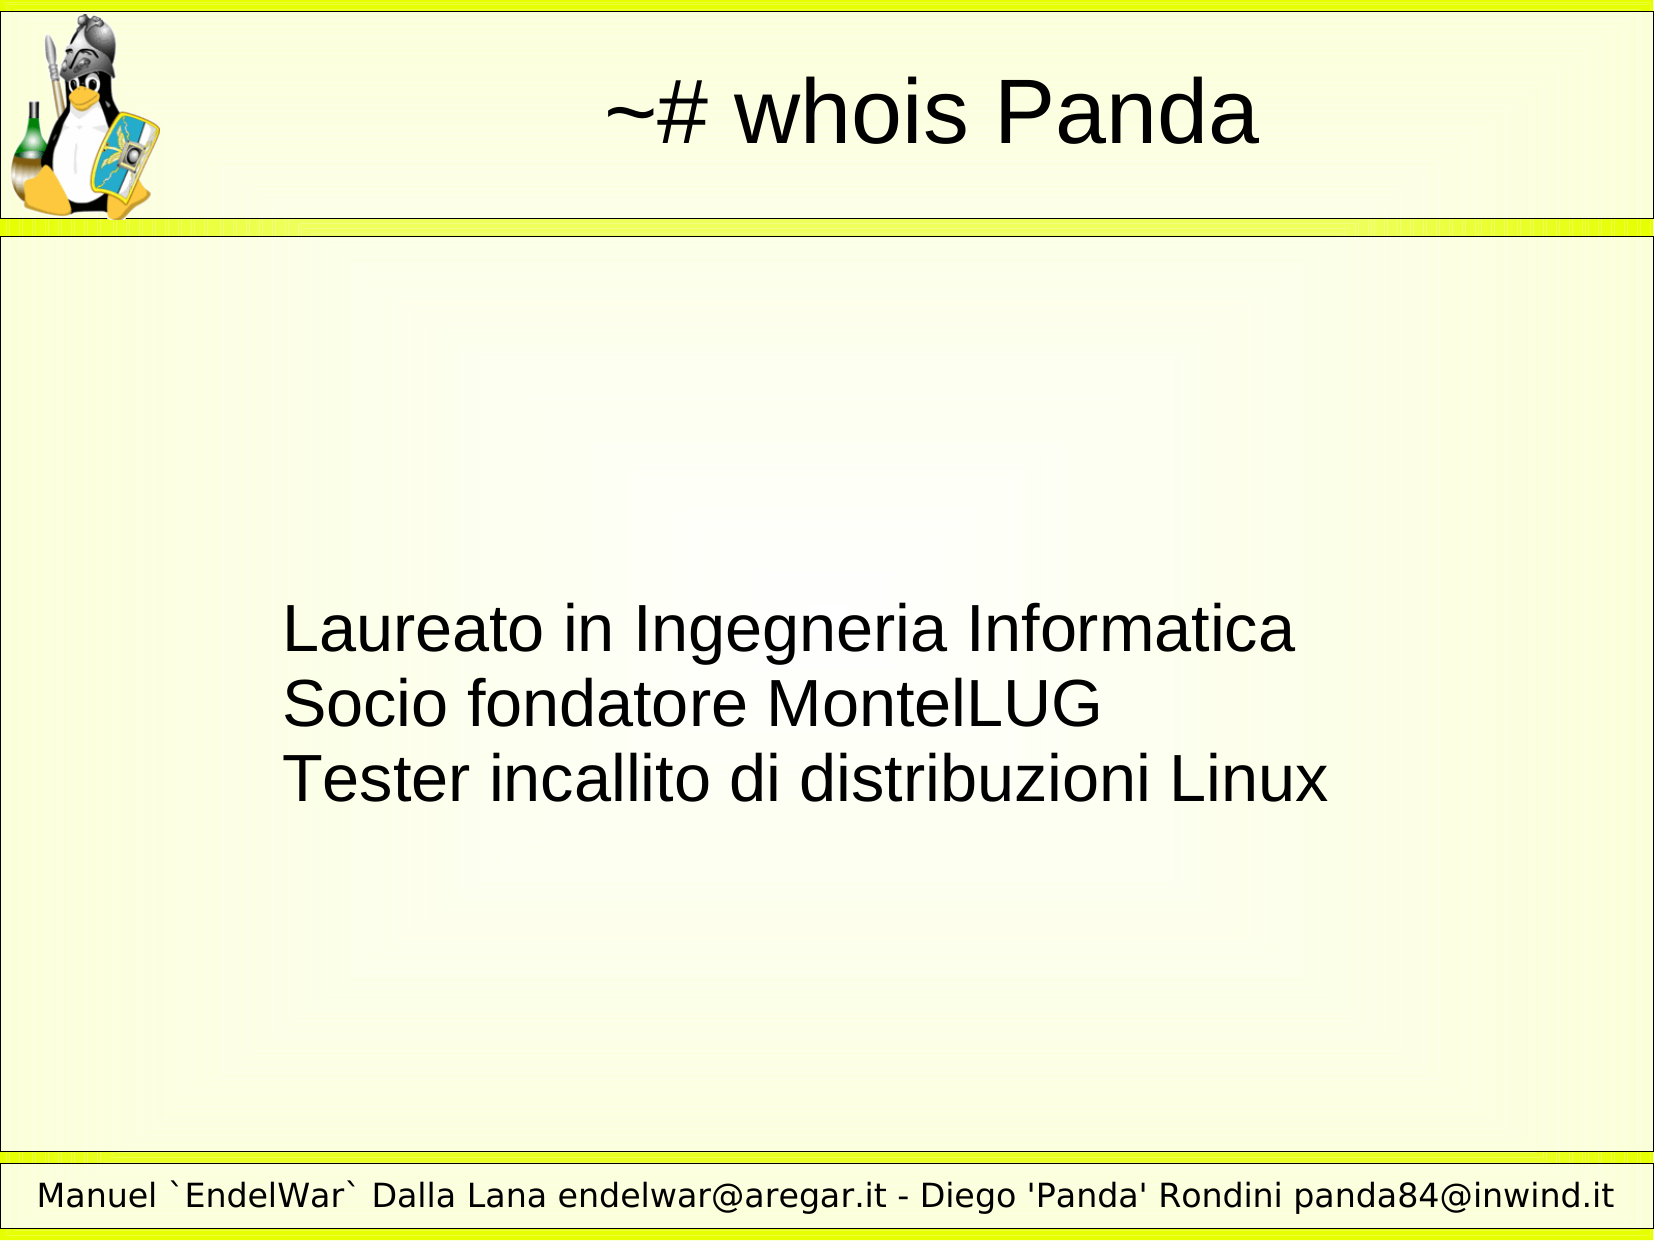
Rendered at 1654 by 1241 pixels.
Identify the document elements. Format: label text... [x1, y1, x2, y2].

subtitle Laureato in Ingegneria Informatica Socio fondatore MontelLUG Tester incallito di distribuzioni Linux [246, 273, 1407, 1134]
title ~# whois Panda [228, 31, 1636, 194]
picture [11, 14, 160, 220]
